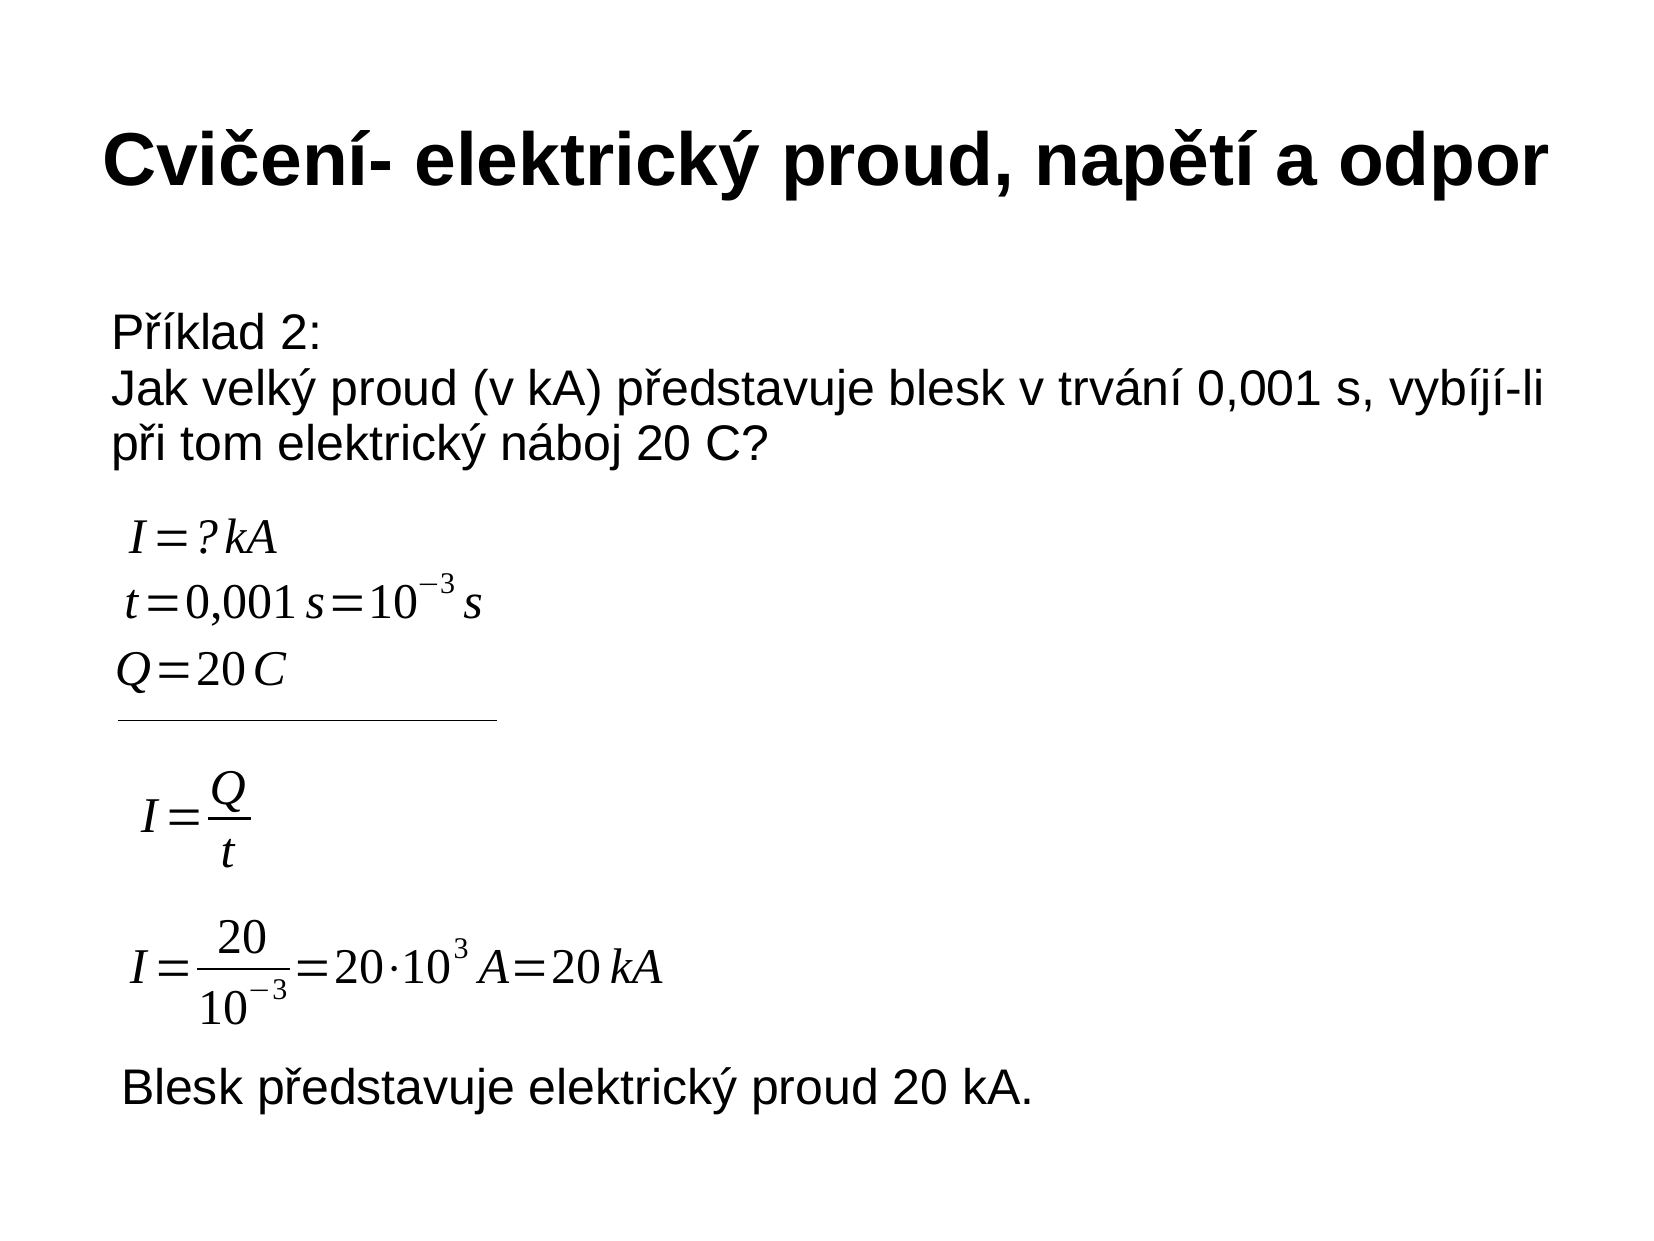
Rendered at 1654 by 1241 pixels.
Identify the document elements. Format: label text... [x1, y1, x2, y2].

subtitle [82, 335, 1607, 1055]
chart [129, 759, 259, 879]
title Cvičení- elektrický proud, napětí a odpor [82, 94, 1571, 225]
chart [119, 908, 668, 1036]
chart [118, 507, 283, 564]
chart [108, 639, 296, 697]
text_box Blesk představuje elektrický proud 20 kA. [106, 1051, 1548, 1123]
text_box Příklad 2: Jak velký proud (v kA) představuje blesk v trvání 0,001 s, vybíjí-li při tom elektrický náboj 20 C? [59, 296, 1571, 479]
chart [118, 566, 490, 630]
